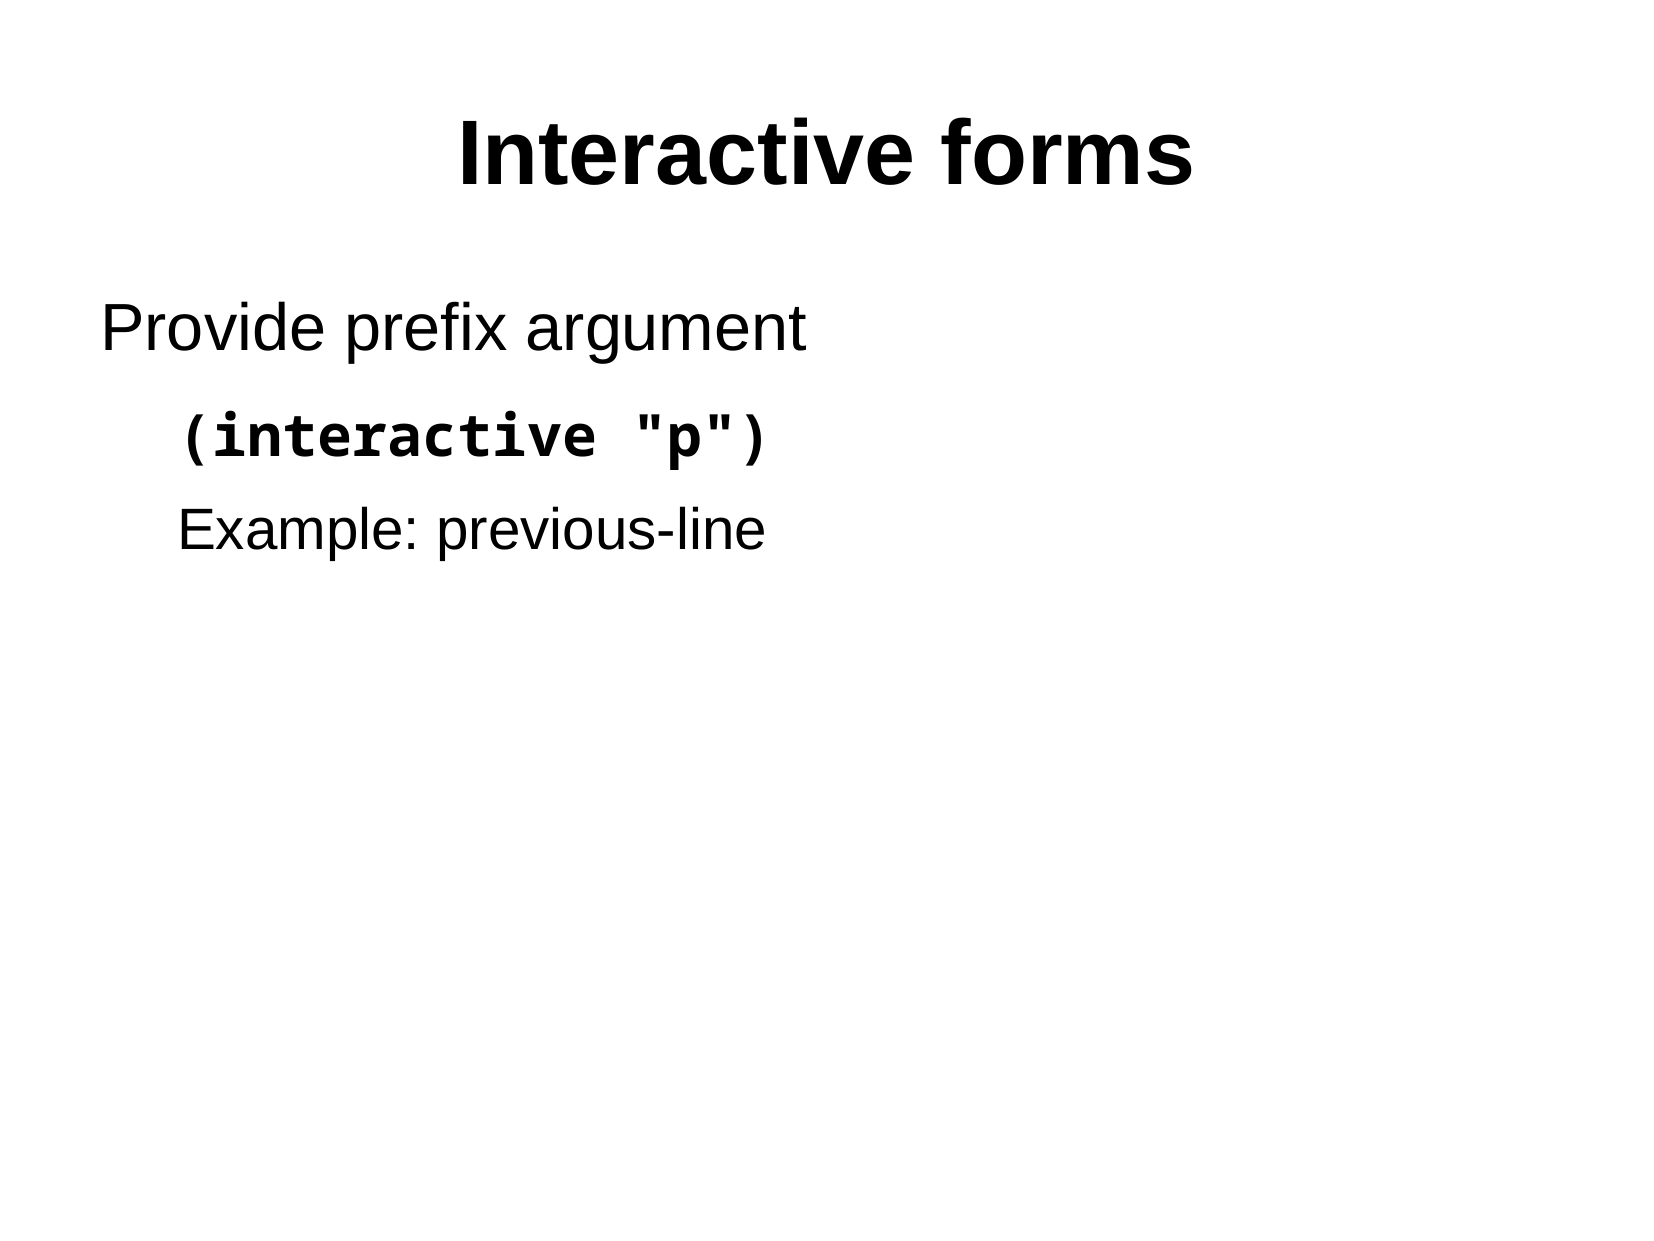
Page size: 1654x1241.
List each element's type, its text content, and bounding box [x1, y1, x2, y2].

list Provide prefix argument (interactive "p") Example: previous-line [82, 290, 1571, 1094]
title Interactive forms [82, 56, 1571, 250]
